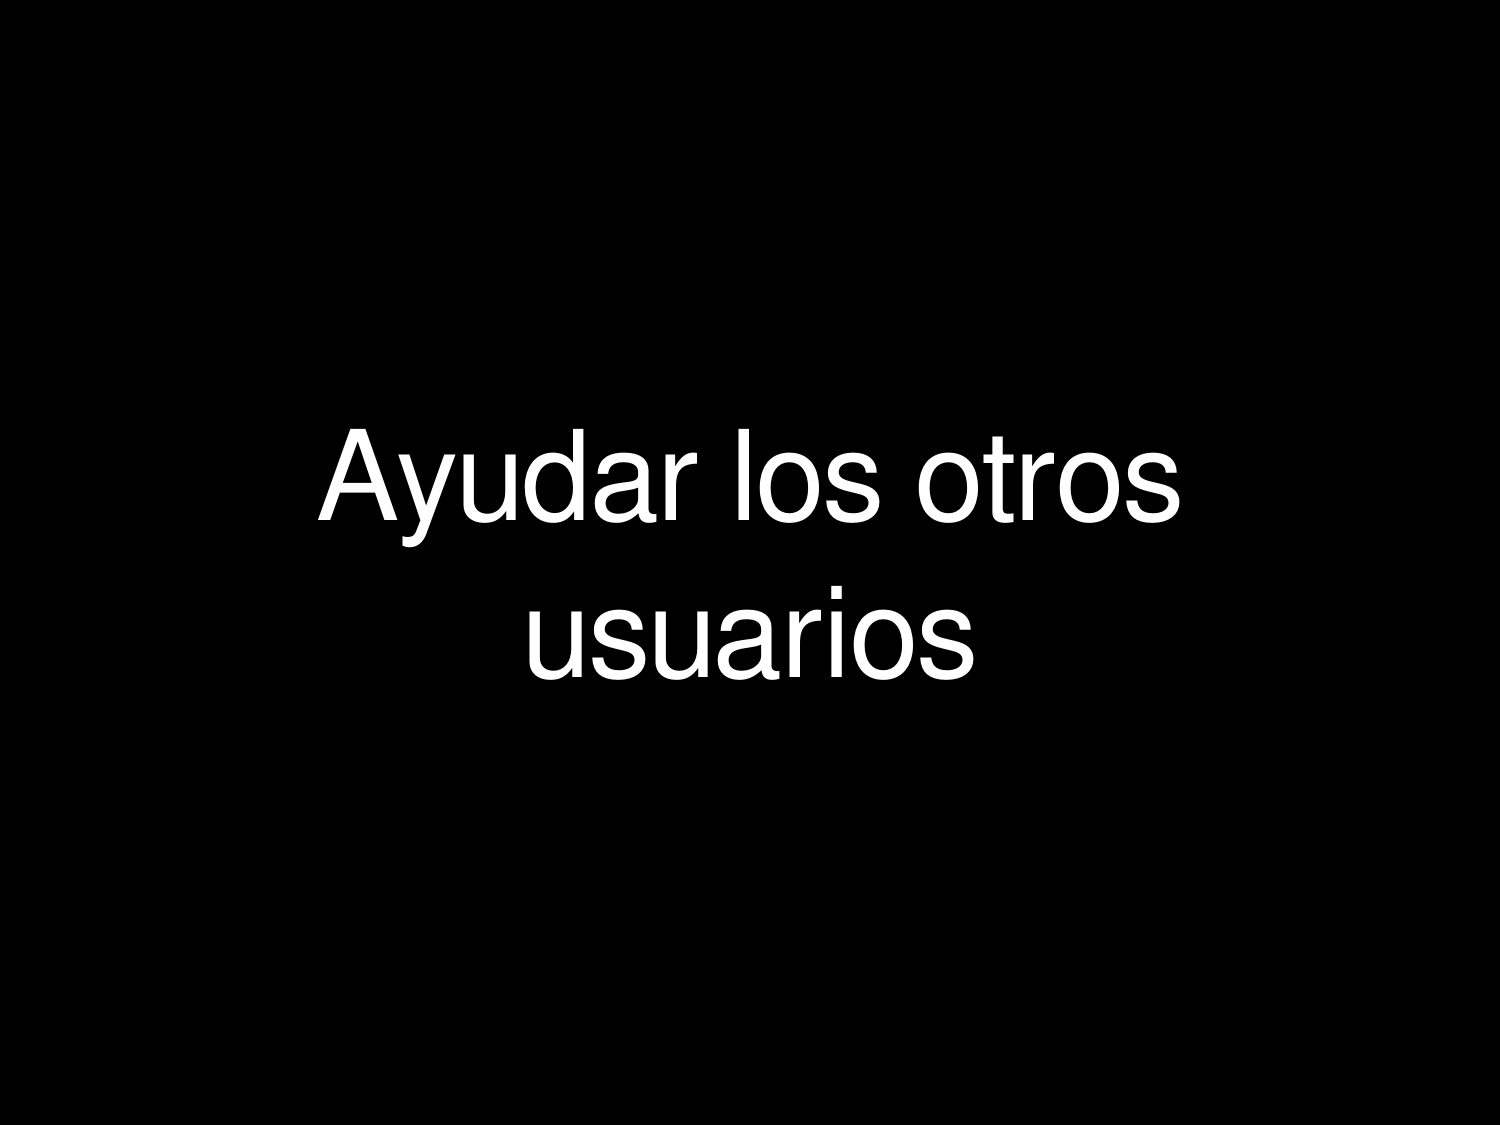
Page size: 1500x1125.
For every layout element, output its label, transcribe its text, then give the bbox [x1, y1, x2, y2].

text_box Ayudar los otros usuarios [207, 264, 1293, 861]
